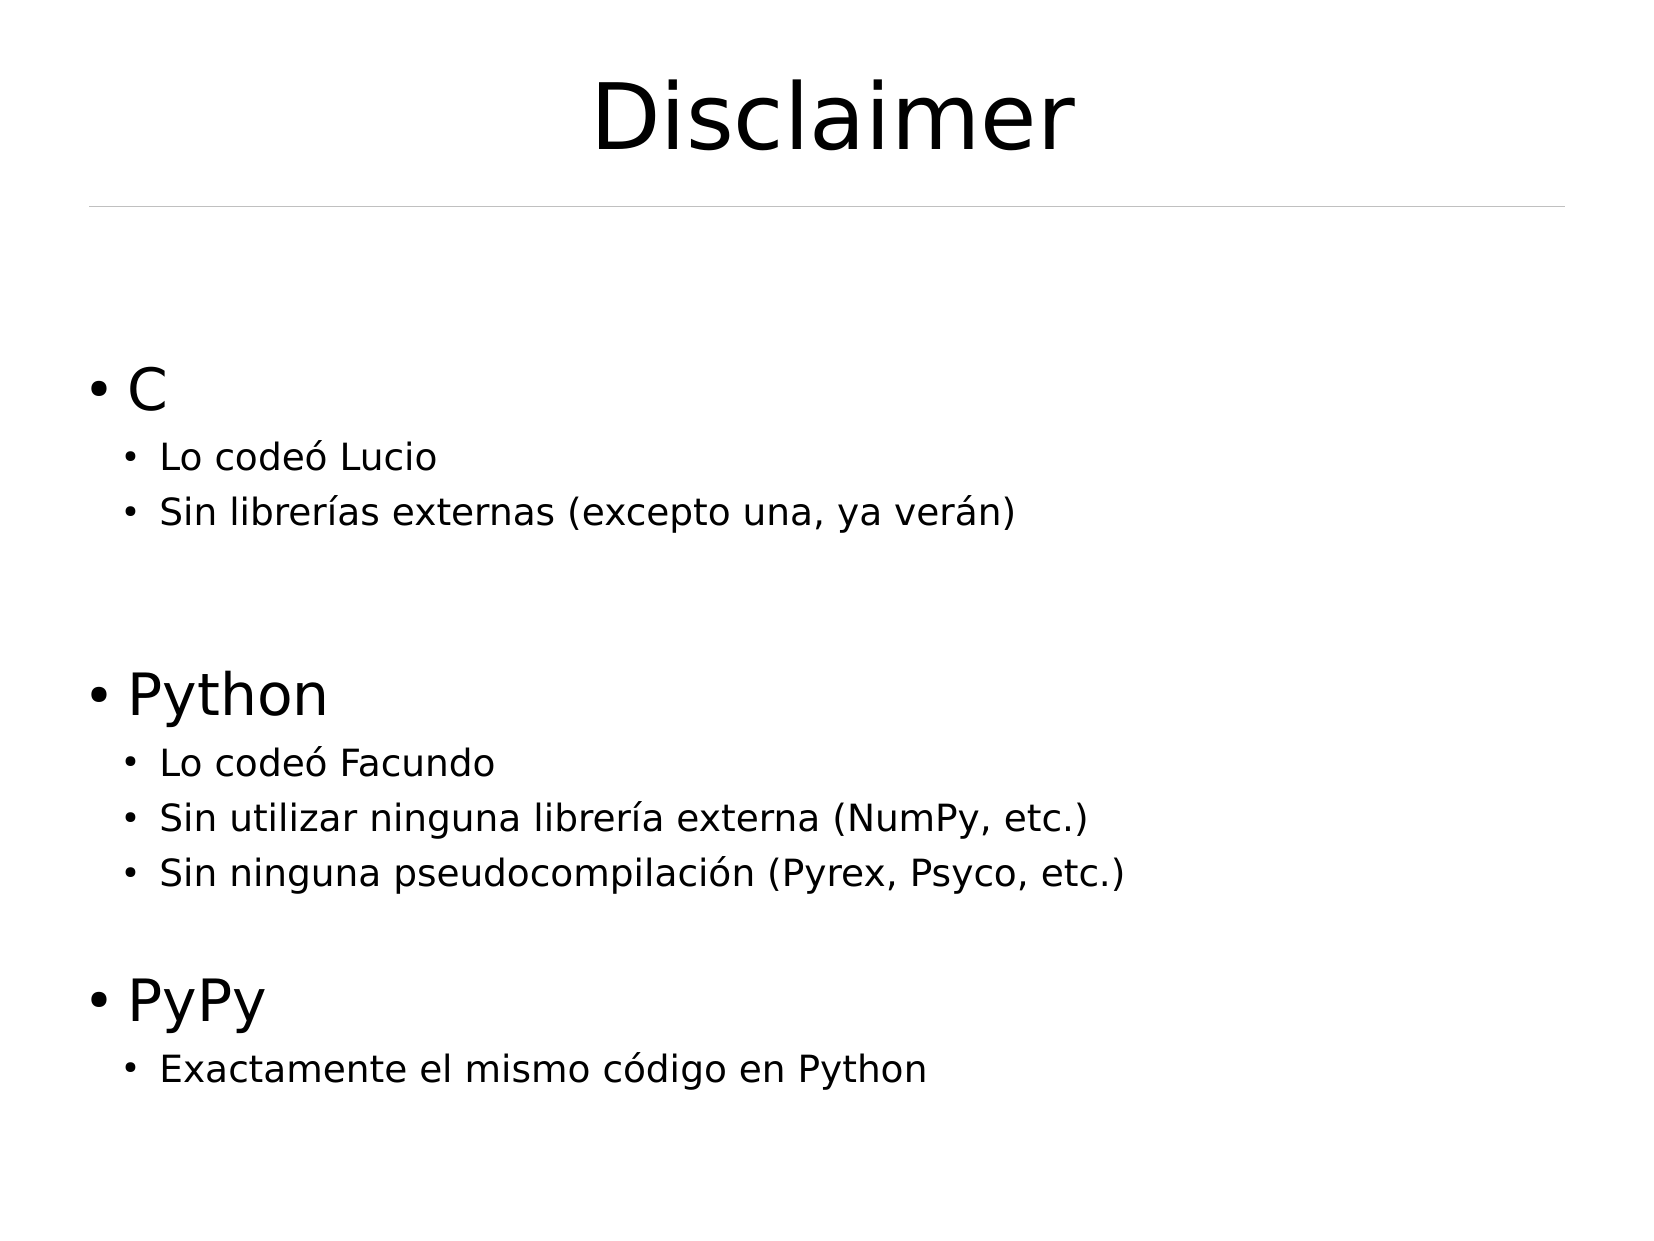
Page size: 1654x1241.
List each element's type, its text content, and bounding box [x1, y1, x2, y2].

title Disclaimer [88, 29, 1577, 207]
subtitle C Lo codeó Lucio Sin librerías externas (excepto una, ya verán) Python Lo codeó Facundo Sin utilizar ninguna librería externa (NumPy, etc.) Sin ninguna pseudocompilación (Pyrex, Psyco, etc.) PyPy Exactamente el mismo código en Python [88, 206, 1571, 1241]
